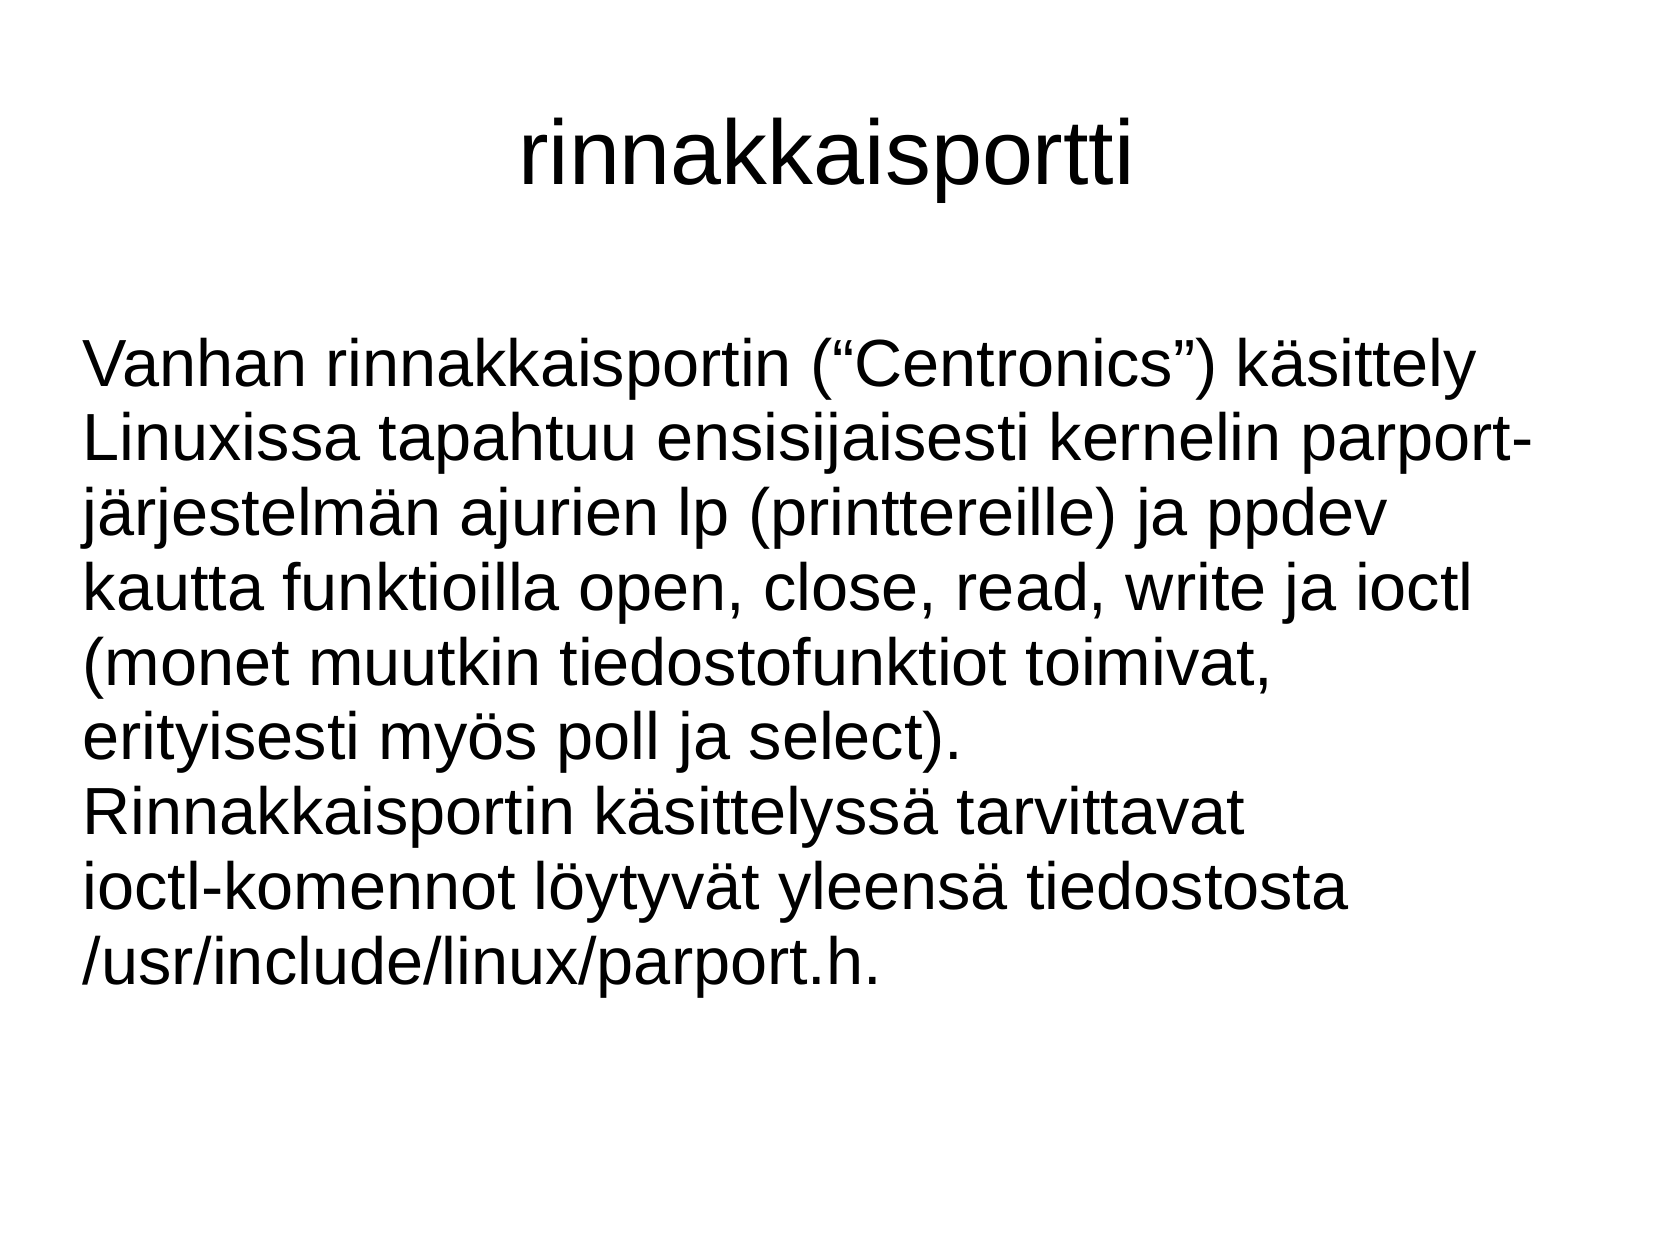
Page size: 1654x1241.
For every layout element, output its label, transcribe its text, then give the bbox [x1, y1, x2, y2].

title rinnakkaisportti [82, 56, 1571, 250]
text_box Vanhan rinnakkaisportin (“Centronics”) käsittely Linuxissa tapahtuu ensisijaisesti kernelin parport-järjestelmän ajurien lp (printtereille) ja ppdev kautta funktioilla open, close, read, write ja ioctl (monet muutkin tiedostofunktiot toimivat, erityisesti myös poll ja select). Rinnakkaisportin käsittelyssä tarvittavat ioctl-komennot löytyvät yleensä tiedostosta /usr/include/linux/parport.h. [82, 297, 1571, 1102]
